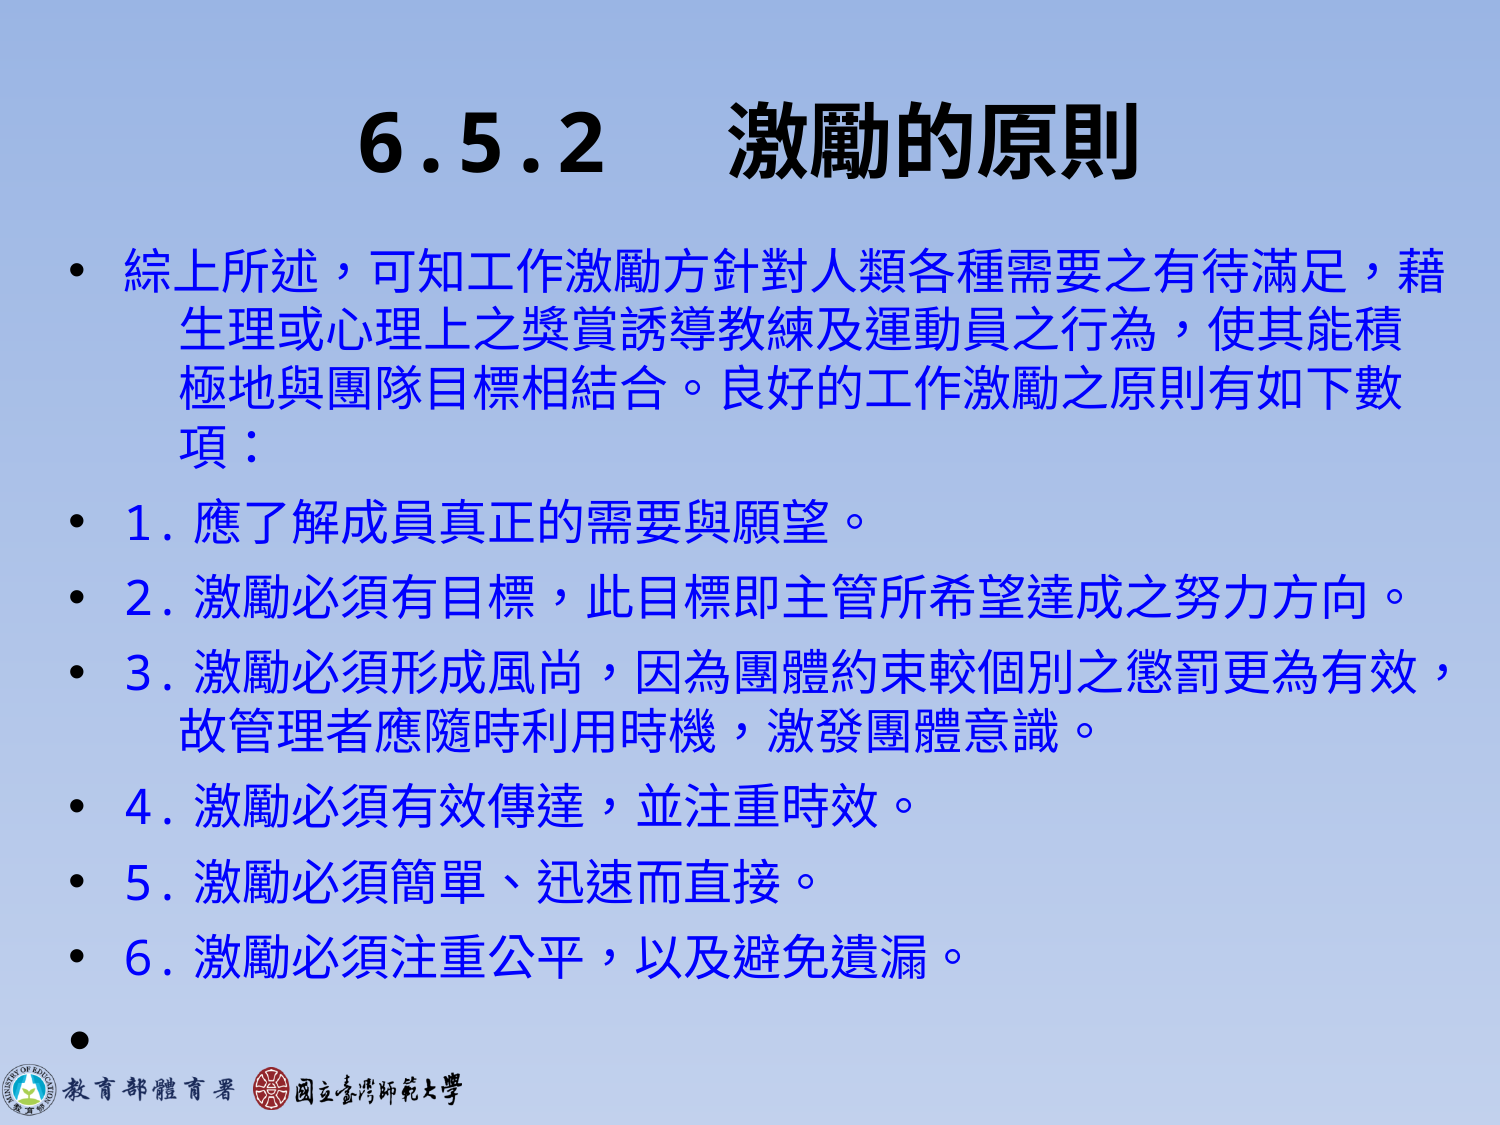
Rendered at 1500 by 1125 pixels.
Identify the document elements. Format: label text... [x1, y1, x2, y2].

title 6.5.2 激勵的原則 [75, 45, 1426, 232]
list 綜上所述，可知工作激勵方針對人類各種需要之有待滿足，藉生理或心理上之獎賞誘導教練及運動員之行為，使其能積極地與團隊目標相結合。良好的工作激勵之原則有如下數項： 1.應了解成員真正的需要與願望。 2.激勵必須有目標，此目標即主管所希望達成之努力方向。 3.激勵必須形成風尚，因為團體約束較個別之懲罰更為有效，故管理者應隨時利用時機，激發團體意識。 4.激勵必須有效傳達，並注重時效。 5.激勵必須簡單、迅速而直接。 6.激勵必須注重公平，以及避免遺漏。 [53, 232, 1467, 997]
